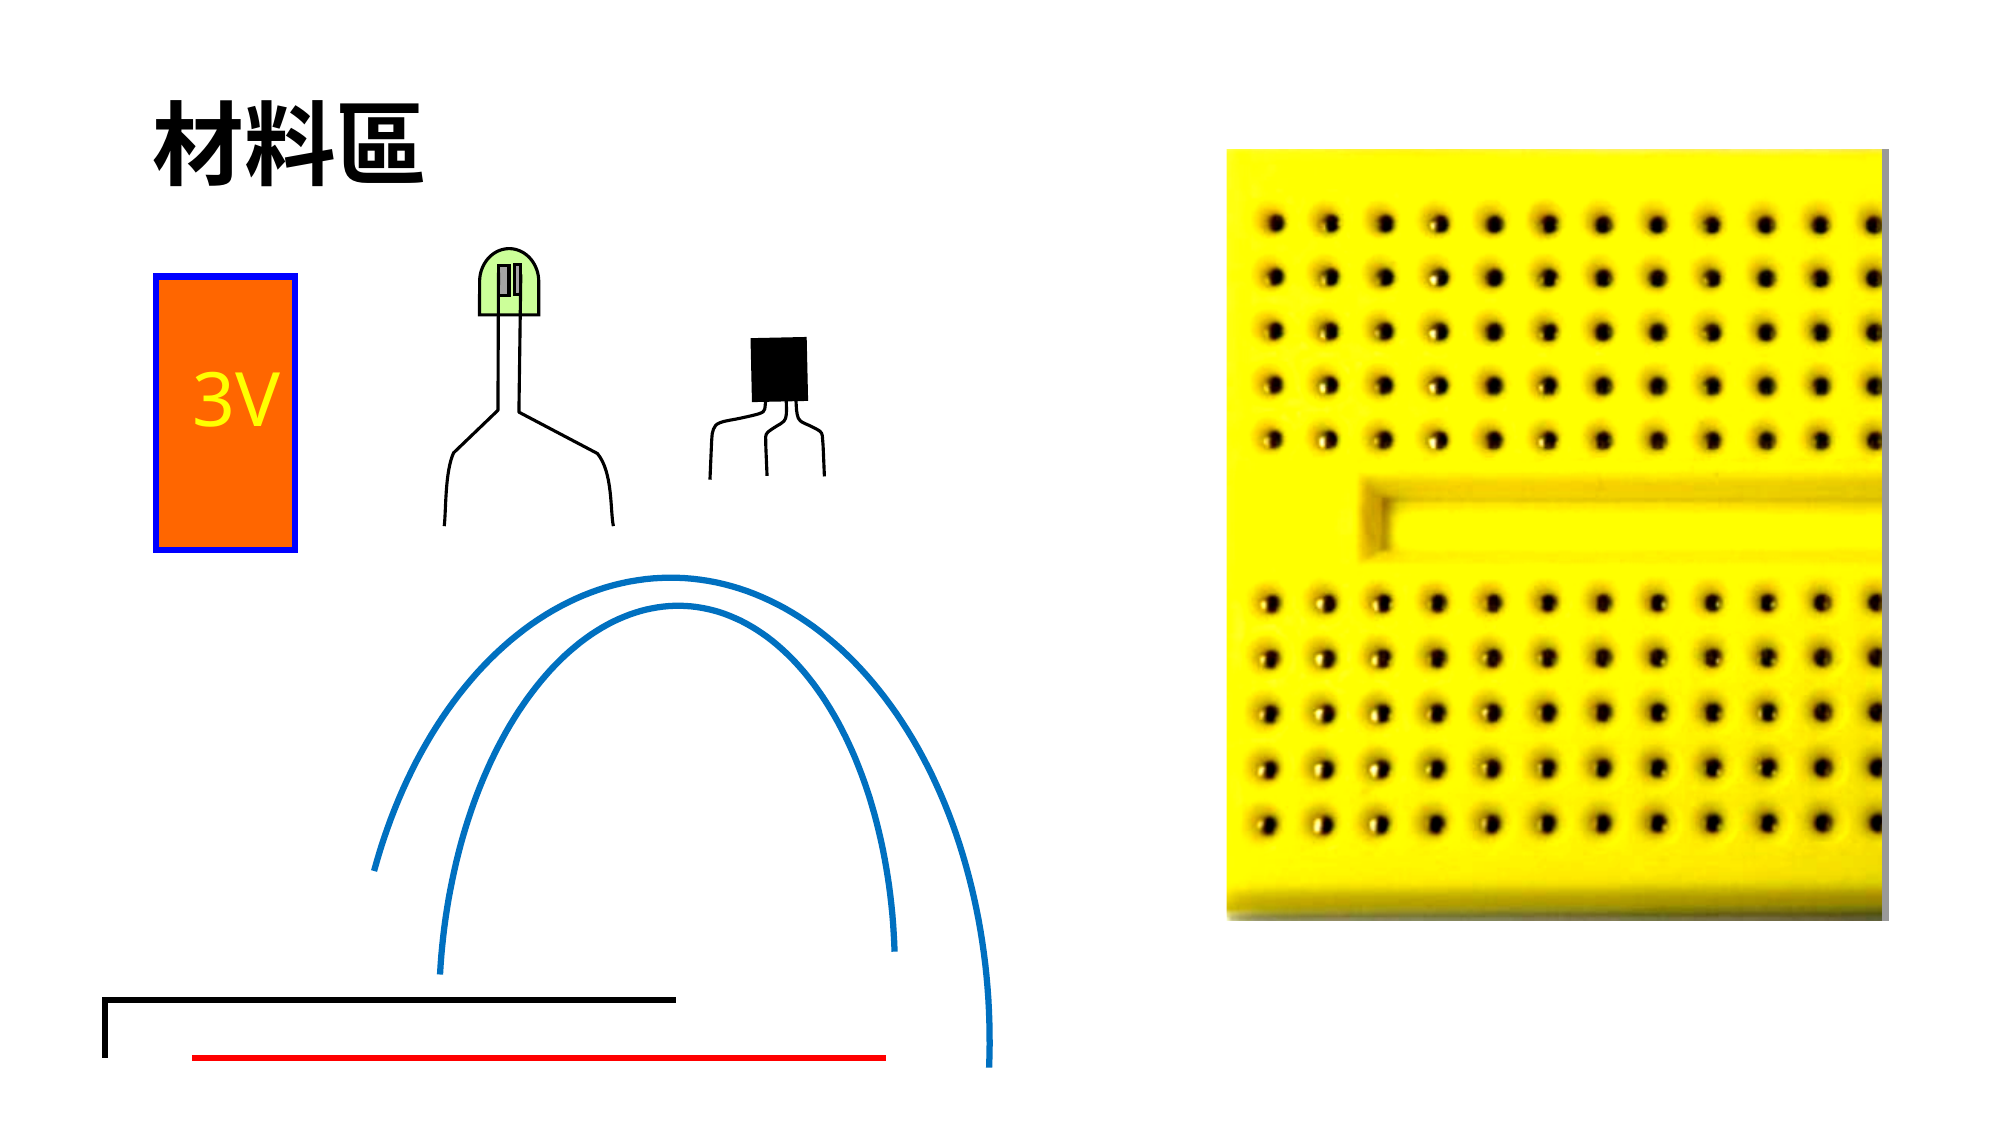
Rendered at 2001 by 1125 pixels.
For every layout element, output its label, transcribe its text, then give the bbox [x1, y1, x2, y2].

text_box [479, 249, 539, 315]
text_box [492, 491, 638, 605]
text_box [751, 337, 808, 402]
text_box [572, 584, 638, 605]
text_box [156, 276, 295, 550]
text_box 3V [177, 343, 329, 481]
picture [1226, 149, 1882, 921]
title 材料區 [137, 49, 774, 249]
